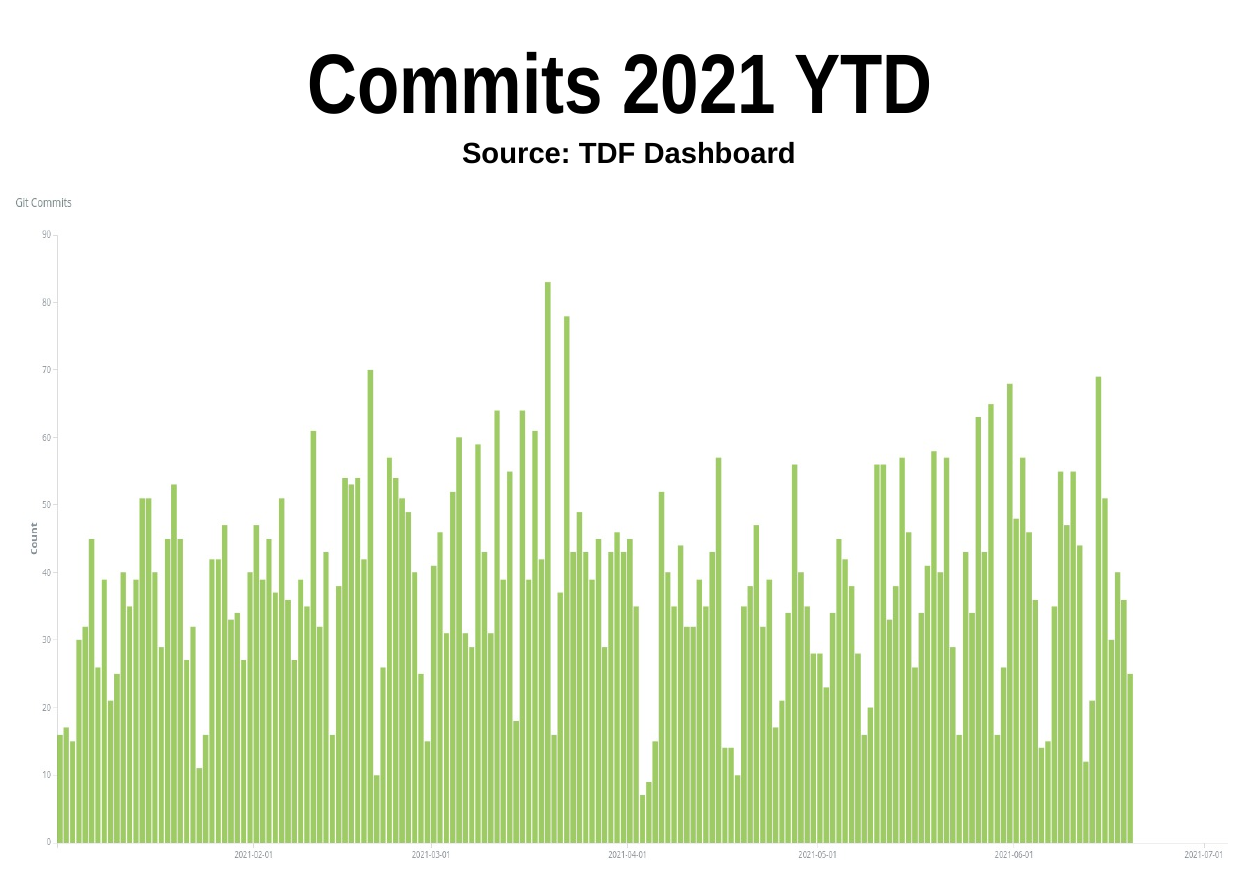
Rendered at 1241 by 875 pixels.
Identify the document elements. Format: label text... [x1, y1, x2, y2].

title Commits 2021 YTD [11, 12, 1229, 155]
picture [11, 192, 1228, 863]
text_box Source: TDF Dashboard [447, 130, 812, 184]
